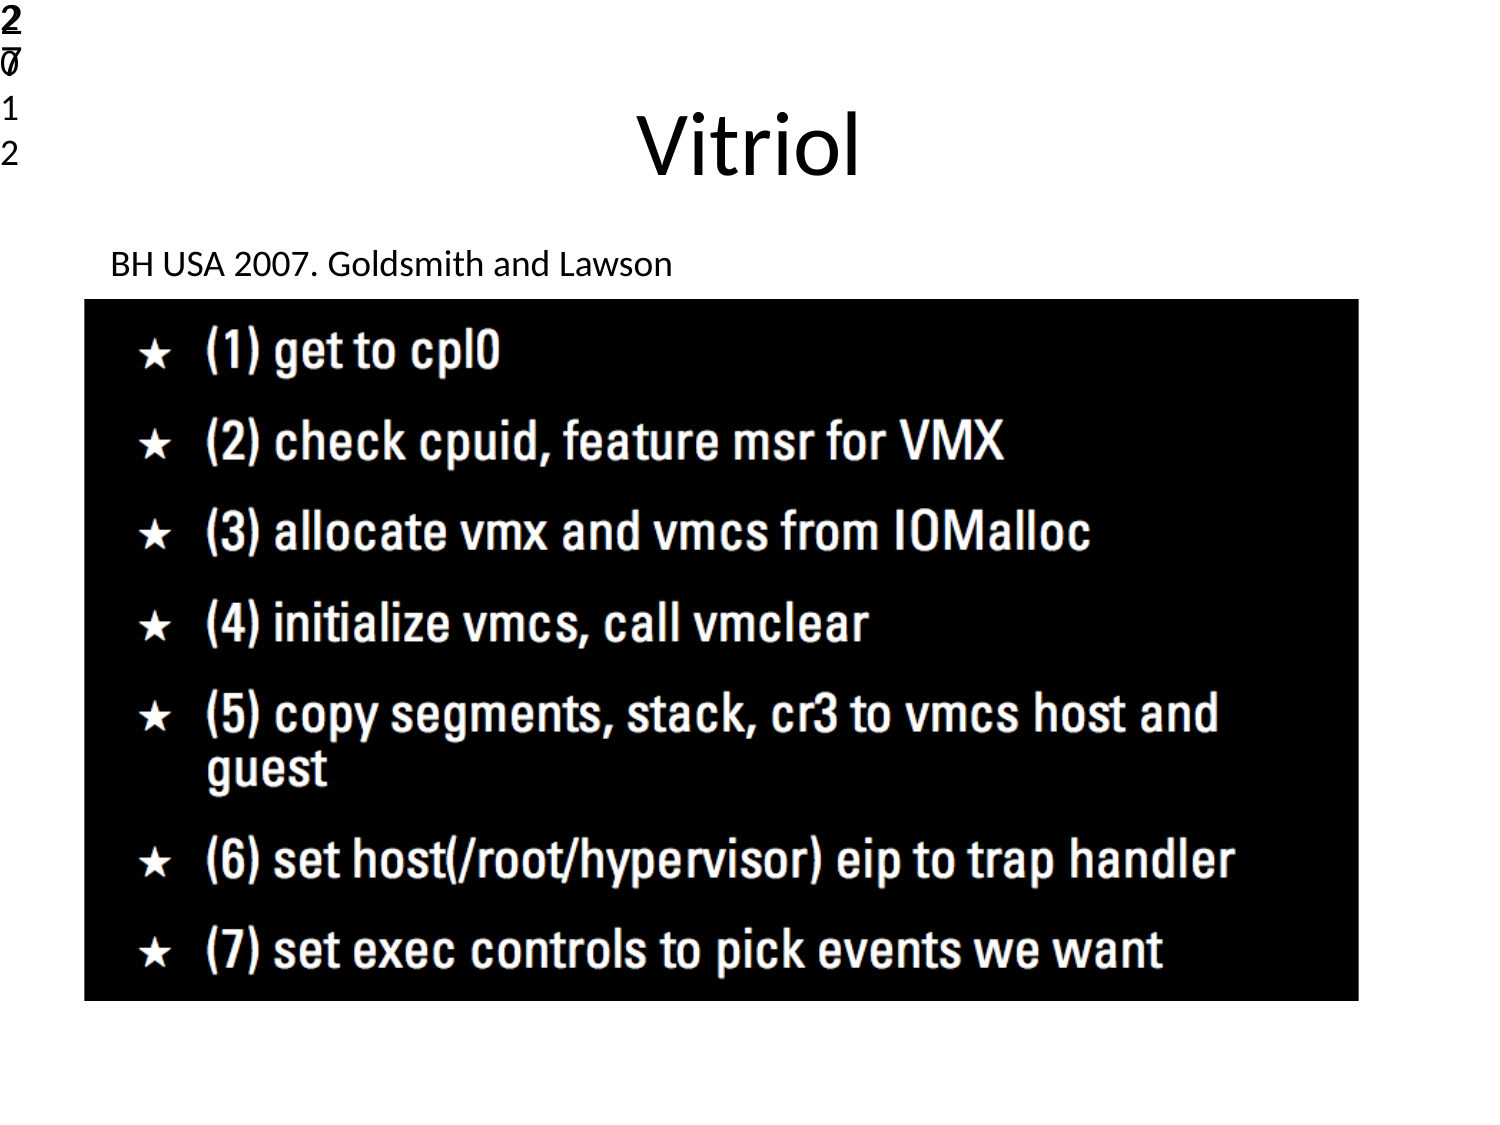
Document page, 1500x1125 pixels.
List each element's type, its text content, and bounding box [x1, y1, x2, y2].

picture [84, 299, 1359, 1001]
text_box BH USA 2007. Goldsmith and Lawson [95, 231, 689, 292]
title Vitriol [75, 45, 1425, 233]
